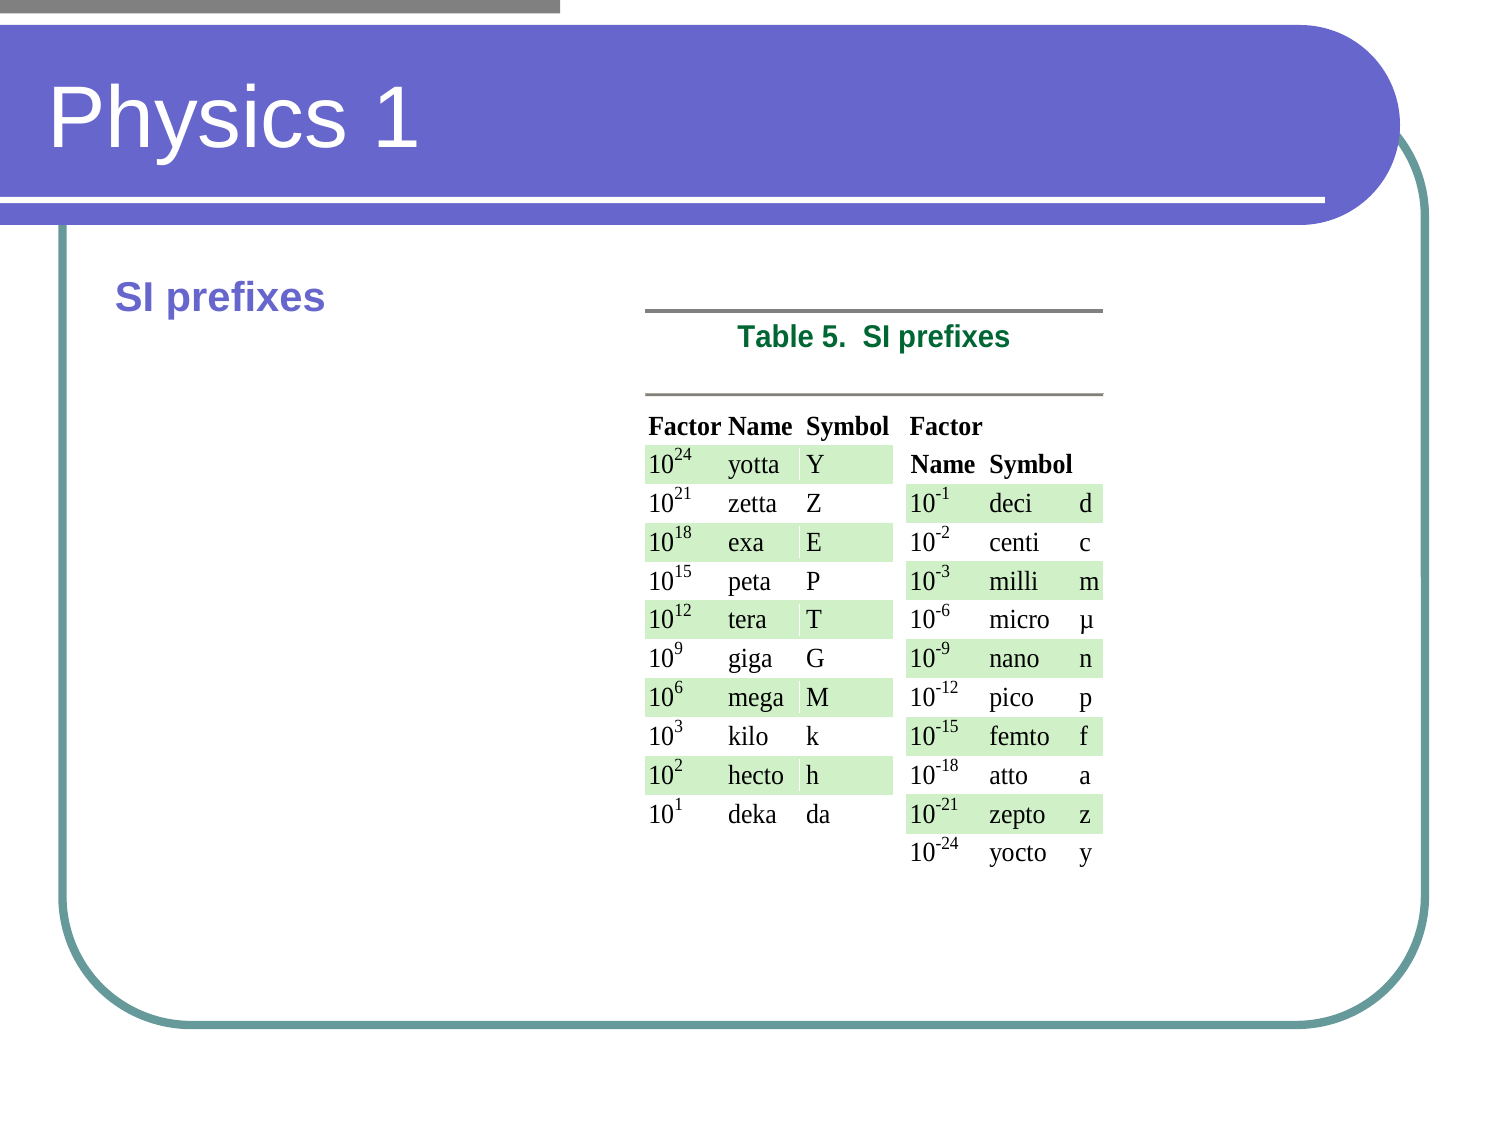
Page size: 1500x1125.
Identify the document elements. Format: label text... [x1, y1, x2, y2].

list SI prefixes [99, 262, 738, 988]
title Physics 1 [32, 37, 1347, 188]
picture [347, 279, 1398, 963]
text_box [0, 0, 561, 14]
